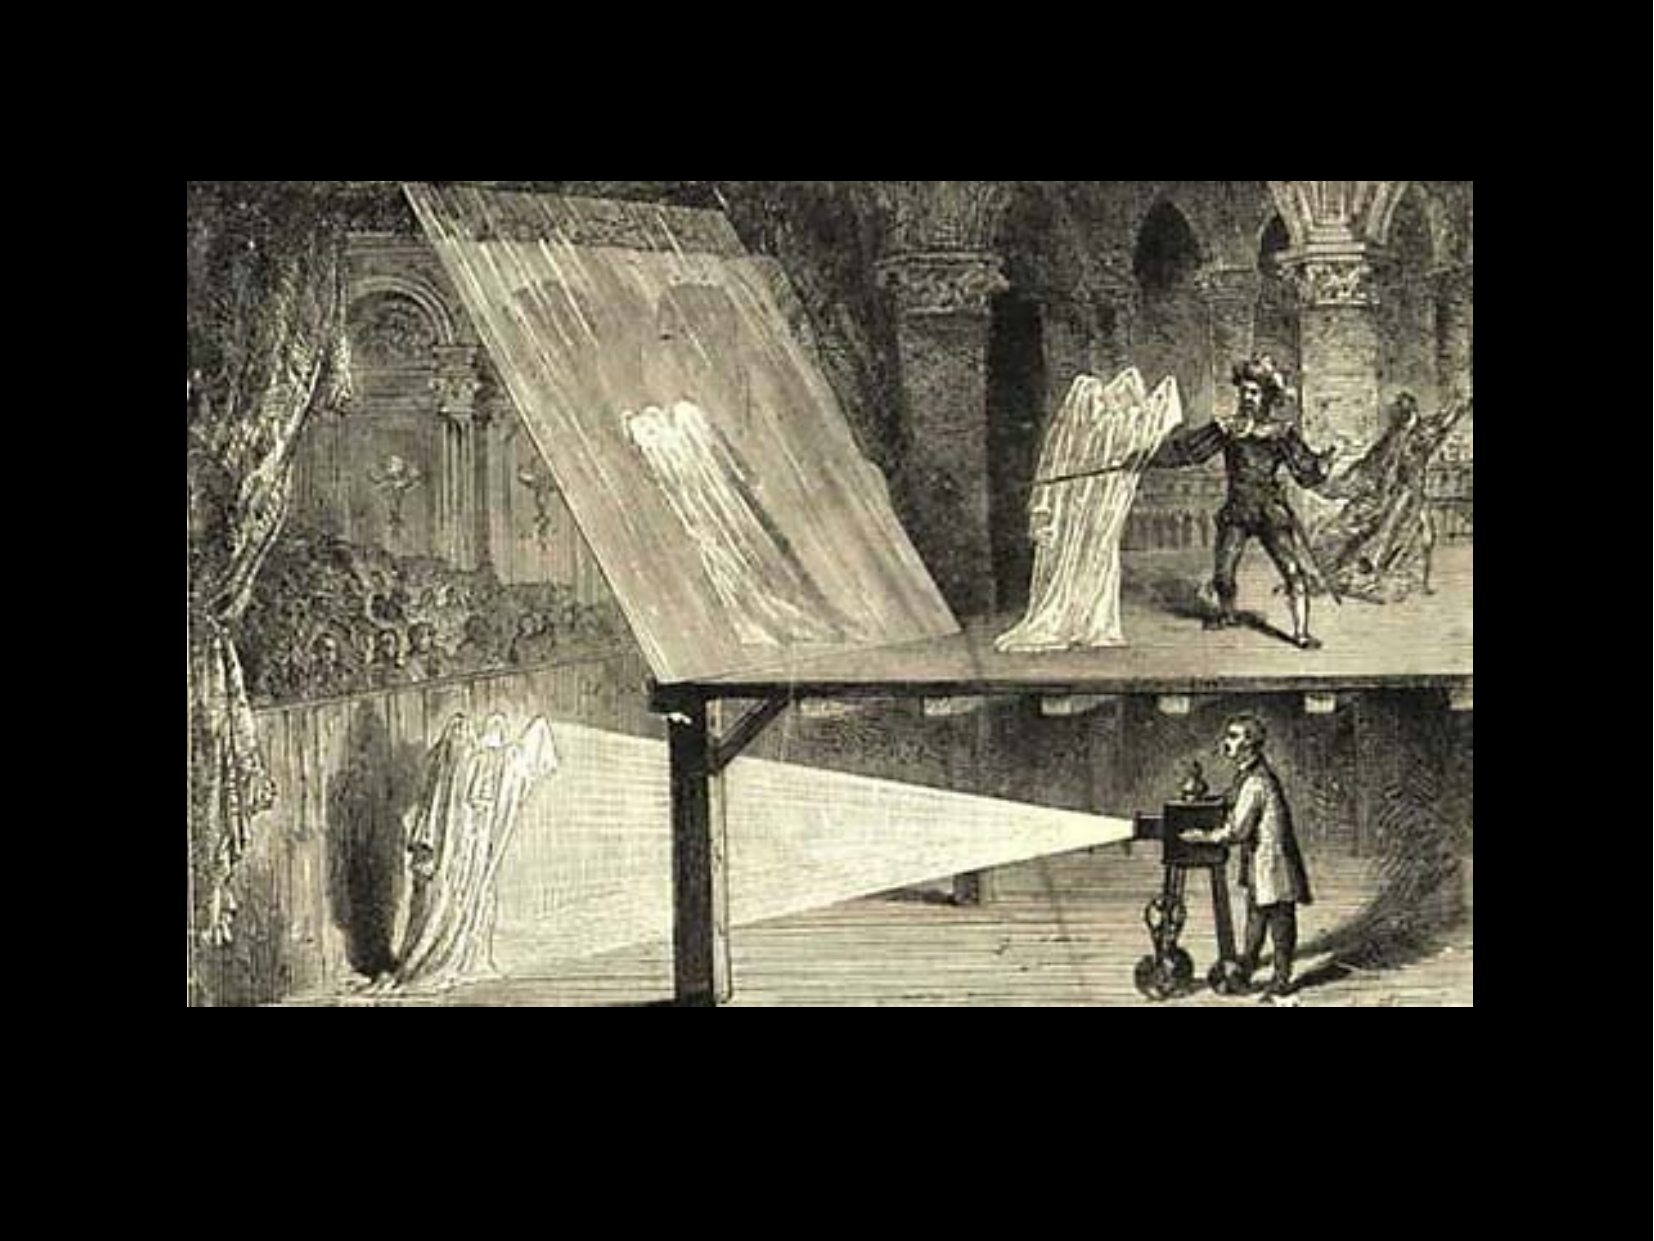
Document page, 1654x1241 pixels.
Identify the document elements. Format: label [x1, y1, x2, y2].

picture [187, 181, 1473, 1007]
